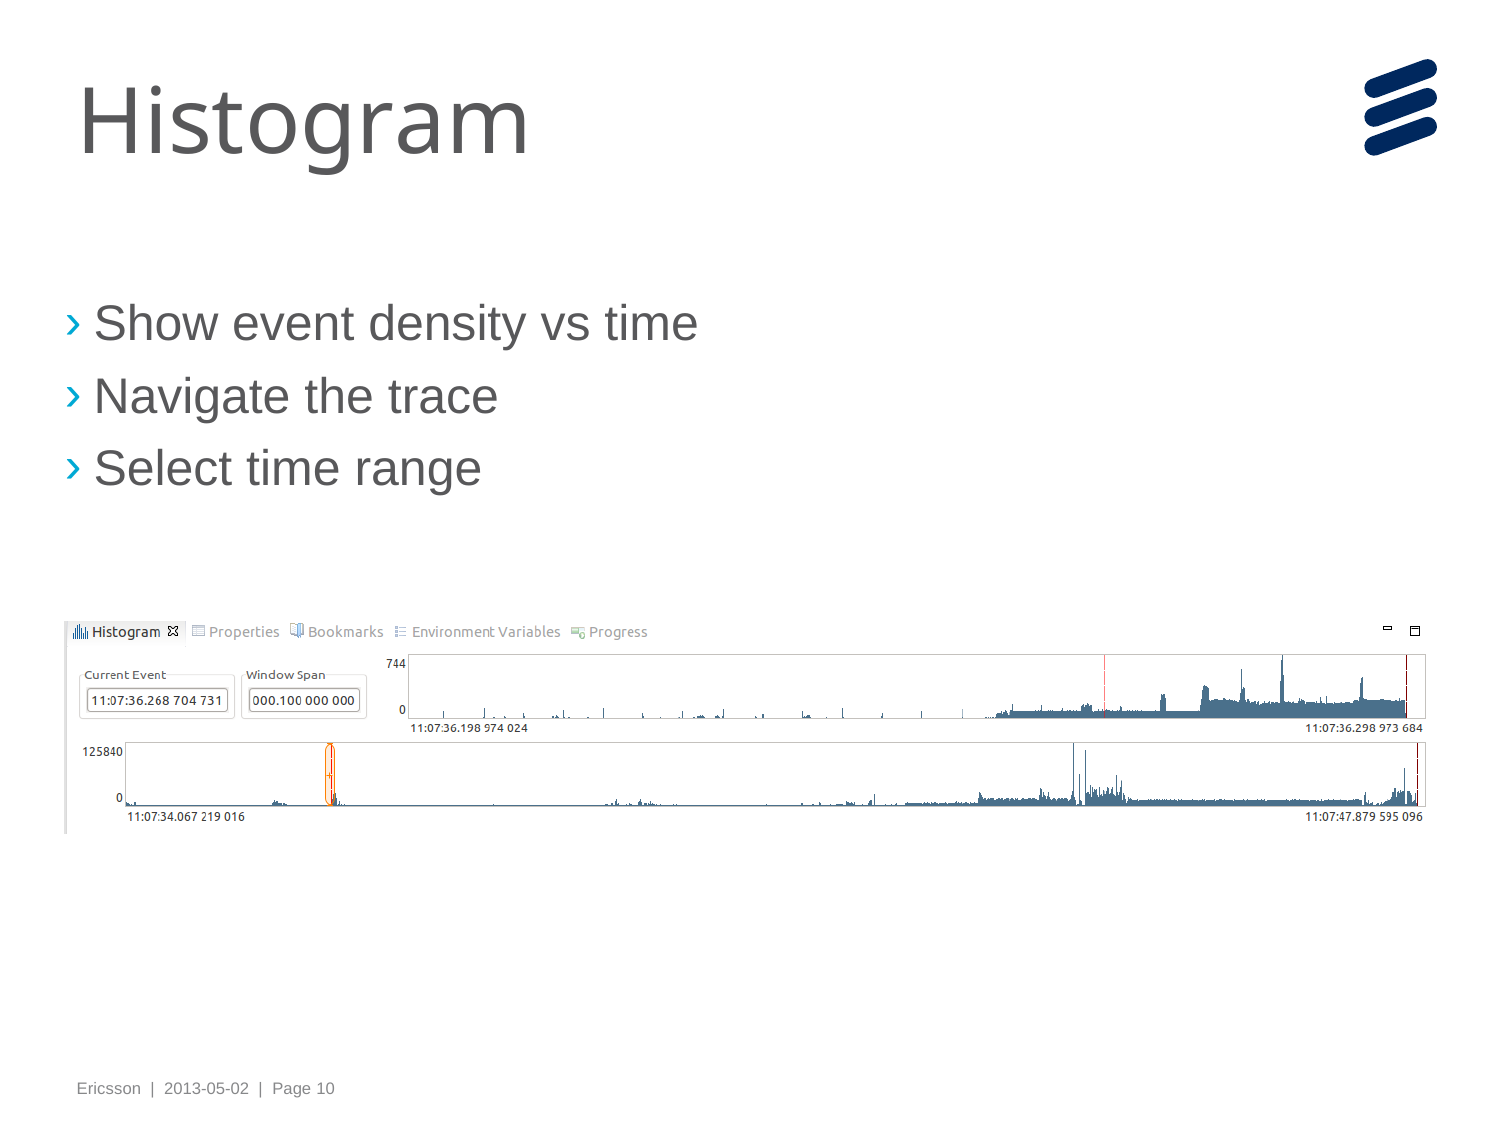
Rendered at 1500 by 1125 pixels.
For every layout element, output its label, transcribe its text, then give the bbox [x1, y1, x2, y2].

title Histogram [64, 39, 1295, 218]
list Show event density vs time Navigate the trace Select time range [64, 290, 1435, 595]
picture [64, 621, 1435, 834]
